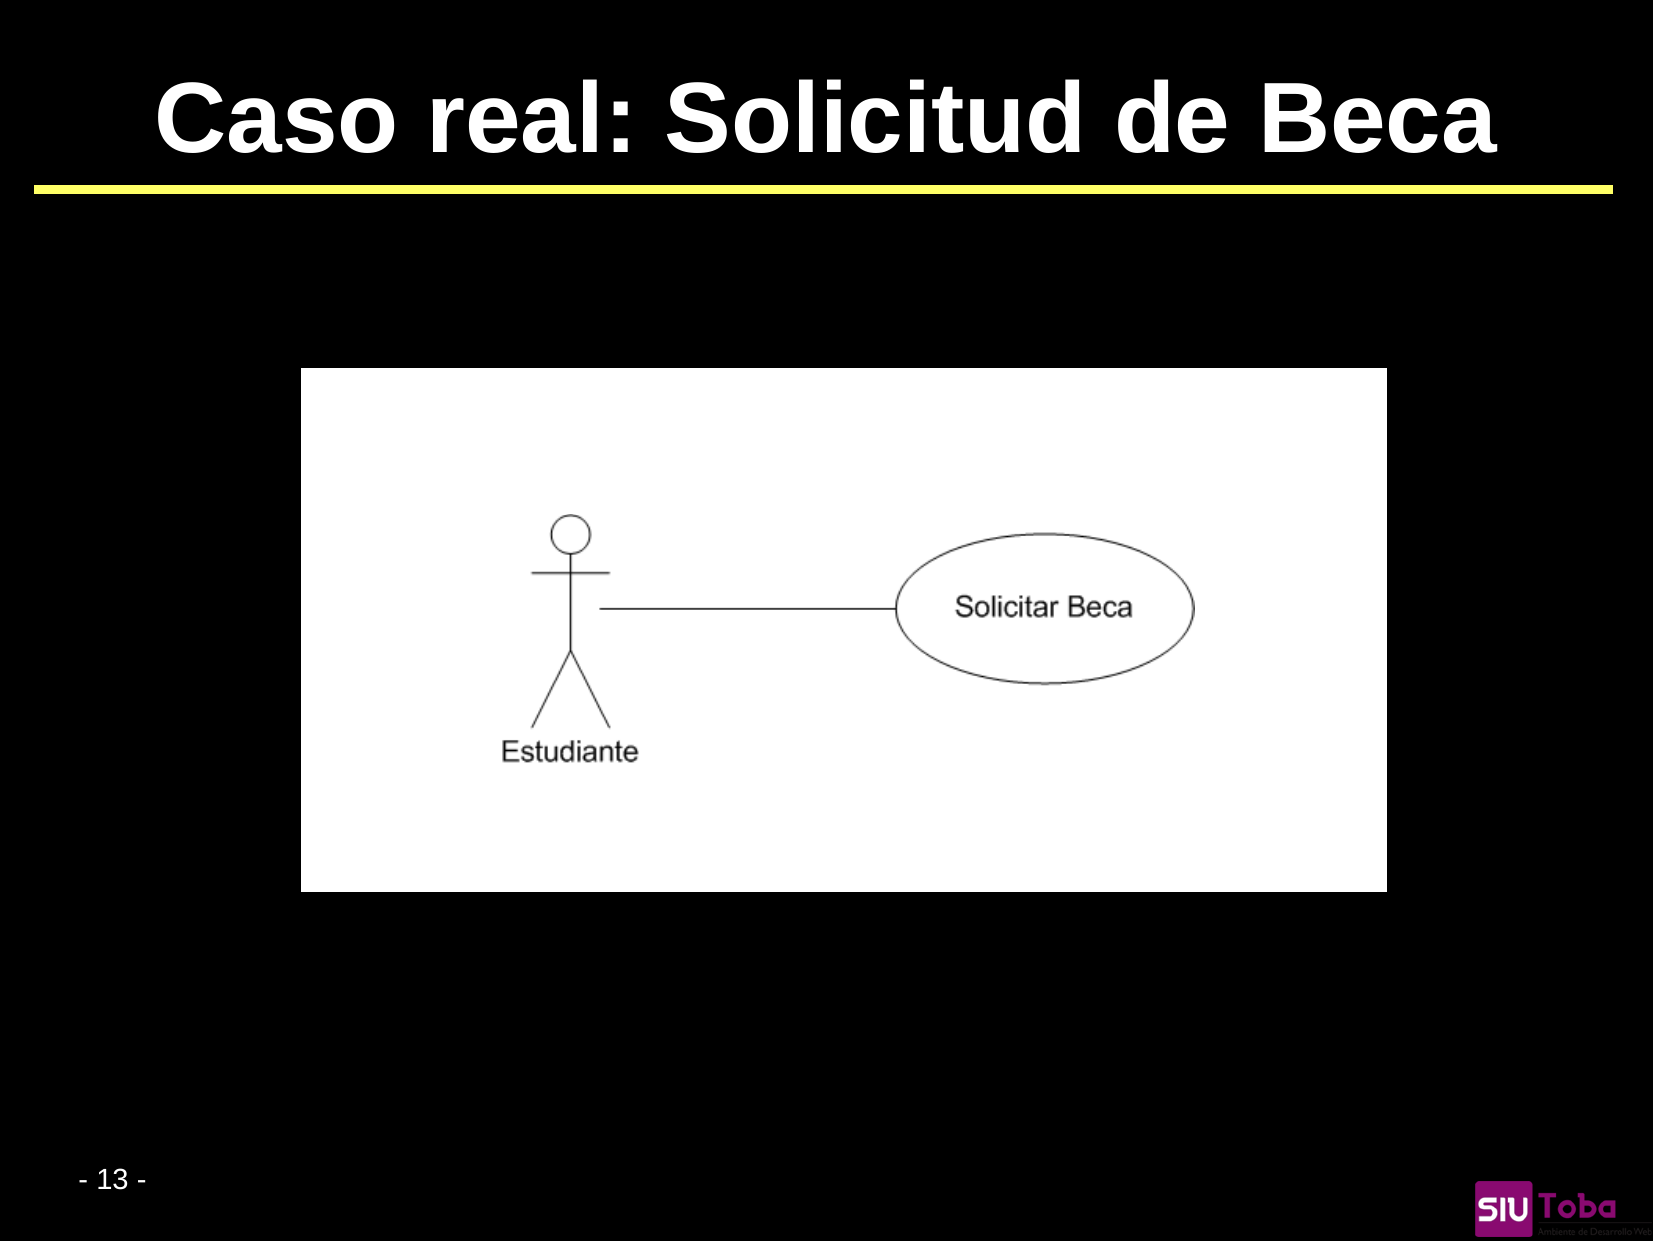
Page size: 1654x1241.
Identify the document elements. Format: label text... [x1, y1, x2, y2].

picture [501, 514, 1195, 772]
picture [1475, 1181, 1652, 1237]
text_box [300, 367, 1388, 893]
title Caso real: Solicitud de Beca [58, 47, 1594, 188]
